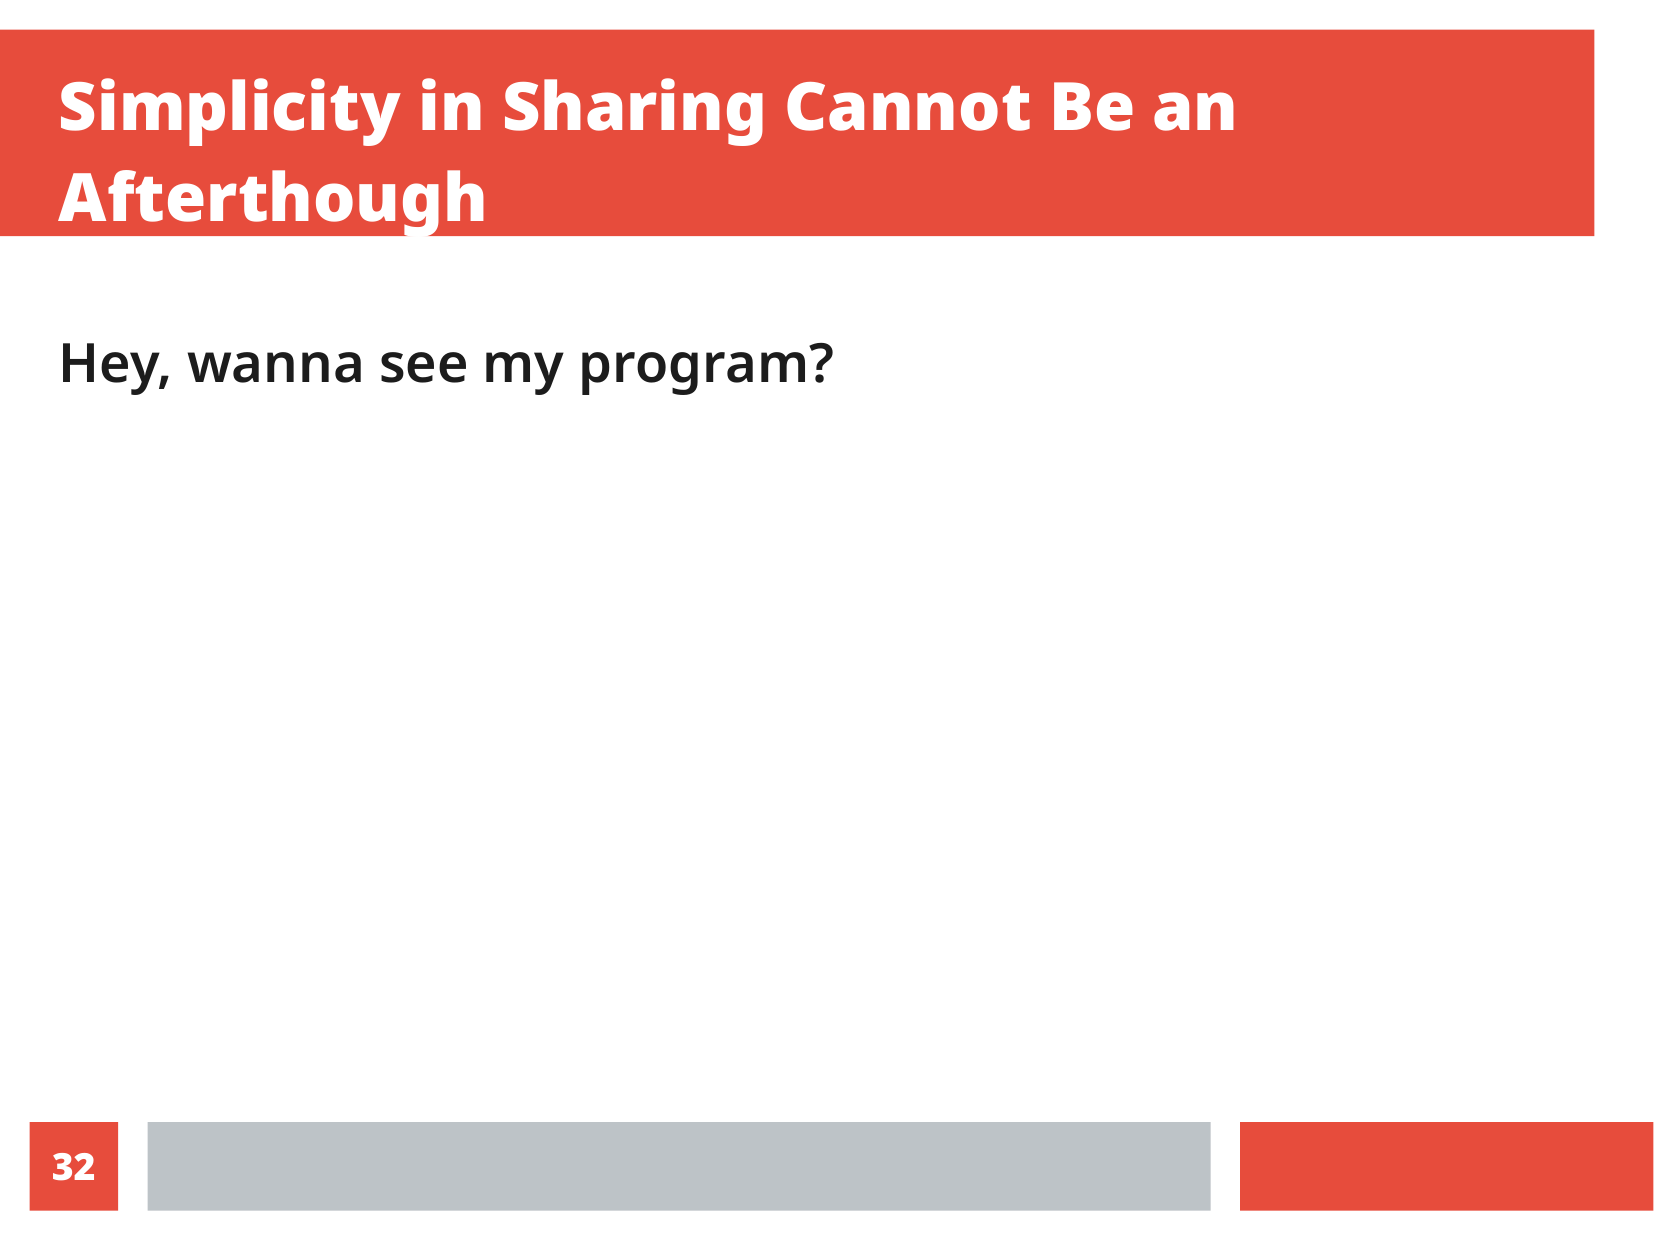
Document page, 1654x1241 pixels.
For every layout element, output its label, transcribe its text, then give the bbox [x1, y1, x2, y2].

title Simplicity in Sharing Cannot Be an Afterthough [59, 59, 1595, 207]
list Hey, wanna see my program? [59, 324, 1565, 1093]
